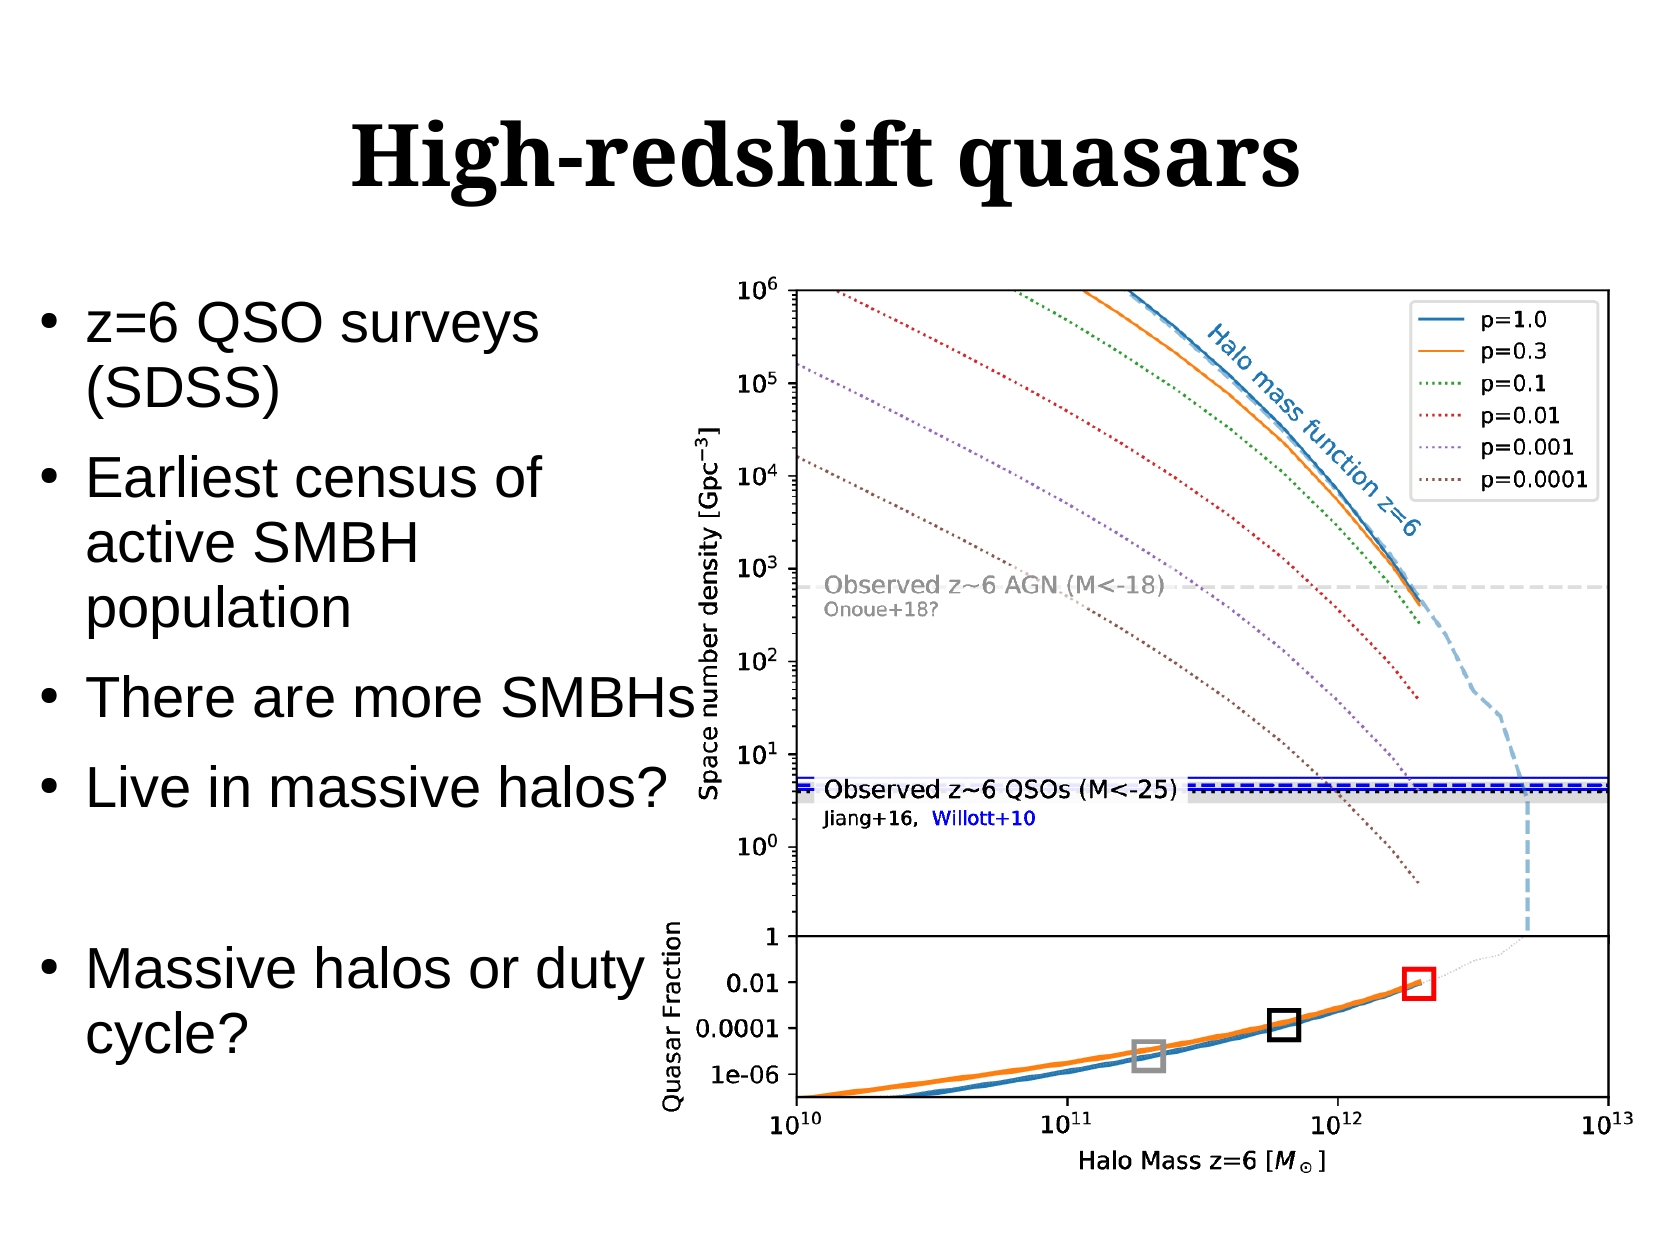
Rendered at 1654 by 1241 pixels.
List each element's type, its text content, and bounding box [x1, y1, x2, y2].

list z=6 QSO surveys (SDSS) Earliest census of active SMBH population There are more SMBHs Live in massive halos? Massive halos or duty cycle? [23, 290, 699, 1088]
picture [644, 262, 1654, 1192]
title High-redshift quasars [82, 49, 1571, 257]
